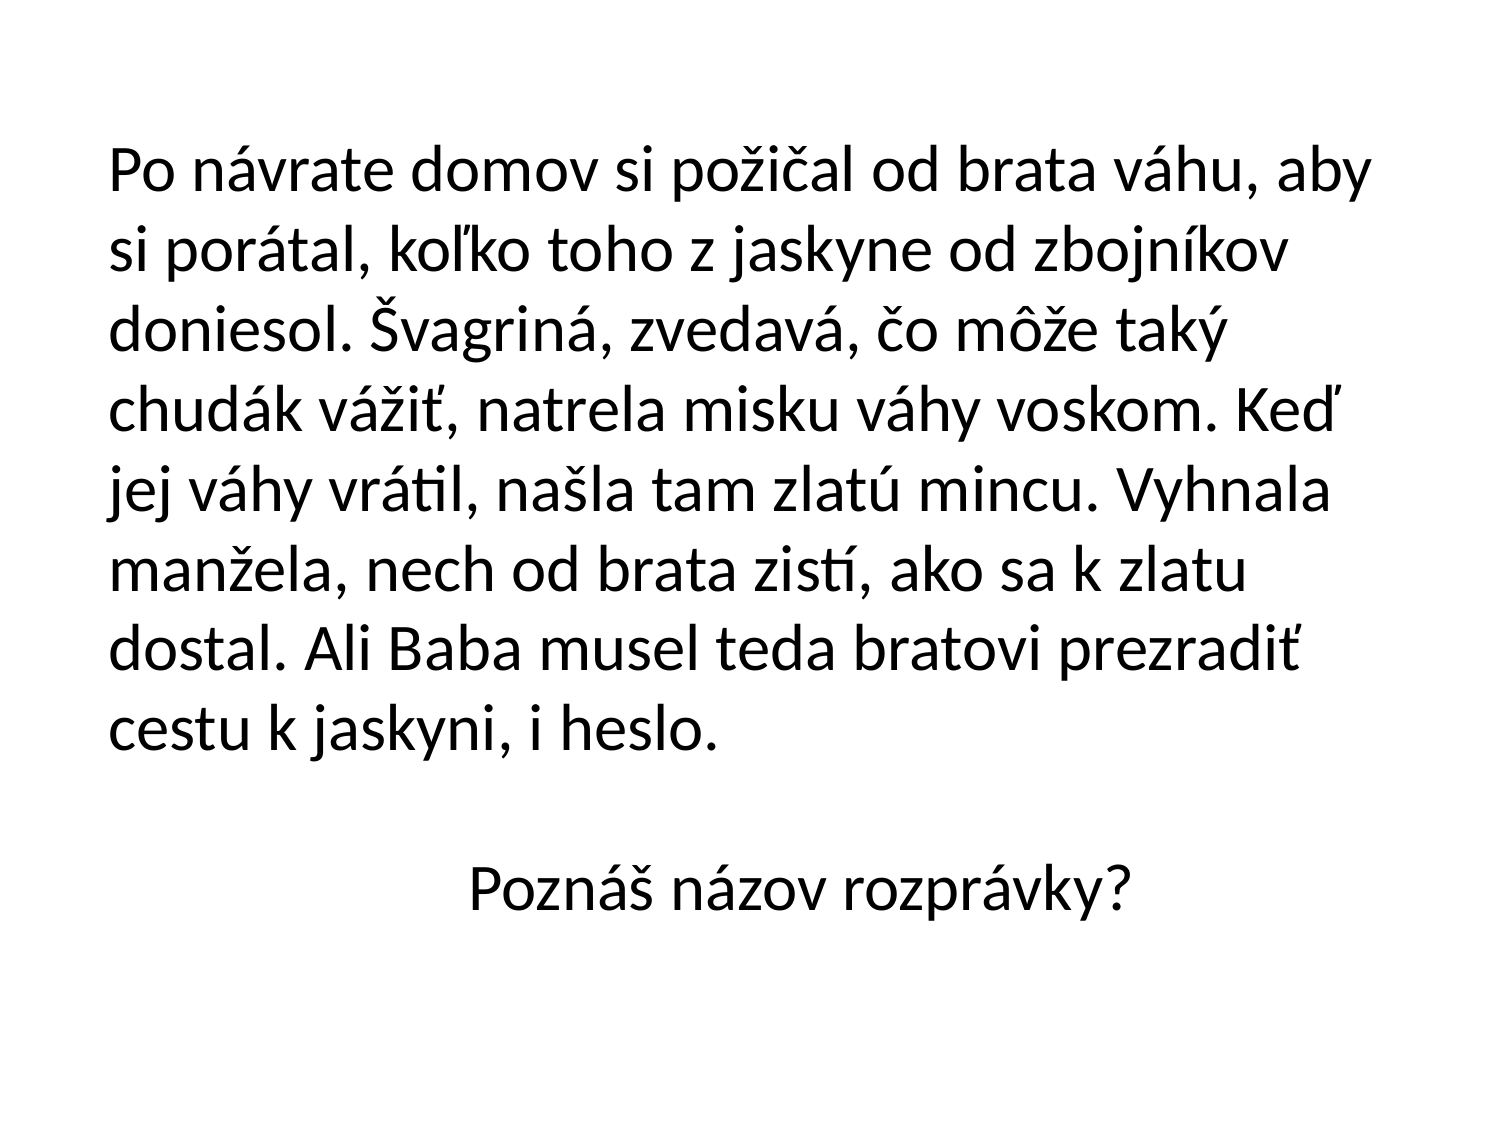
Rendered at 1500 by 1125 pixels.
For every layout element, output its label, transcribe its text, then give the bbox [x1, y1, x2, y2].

text_box Po návrate domov si požičal od brata váhu, aby si porátal, koľko toho z jaskyne od zbojníkov doniesol. Švagriná, zvedavá, čo môže taký chudák vážiť, natrela misku váhy voskom. Keď jej váhy vrátil, našla tam zlatú mincu. Vyhnala manžela, nech od brata zistí, ako sa k zlatu dostal. Ali Baba musel teda bratovi prezradiť cestu k jaskyni, i heslo. Poznáš názov rozprávky? [93, 117, 1418, 932]
